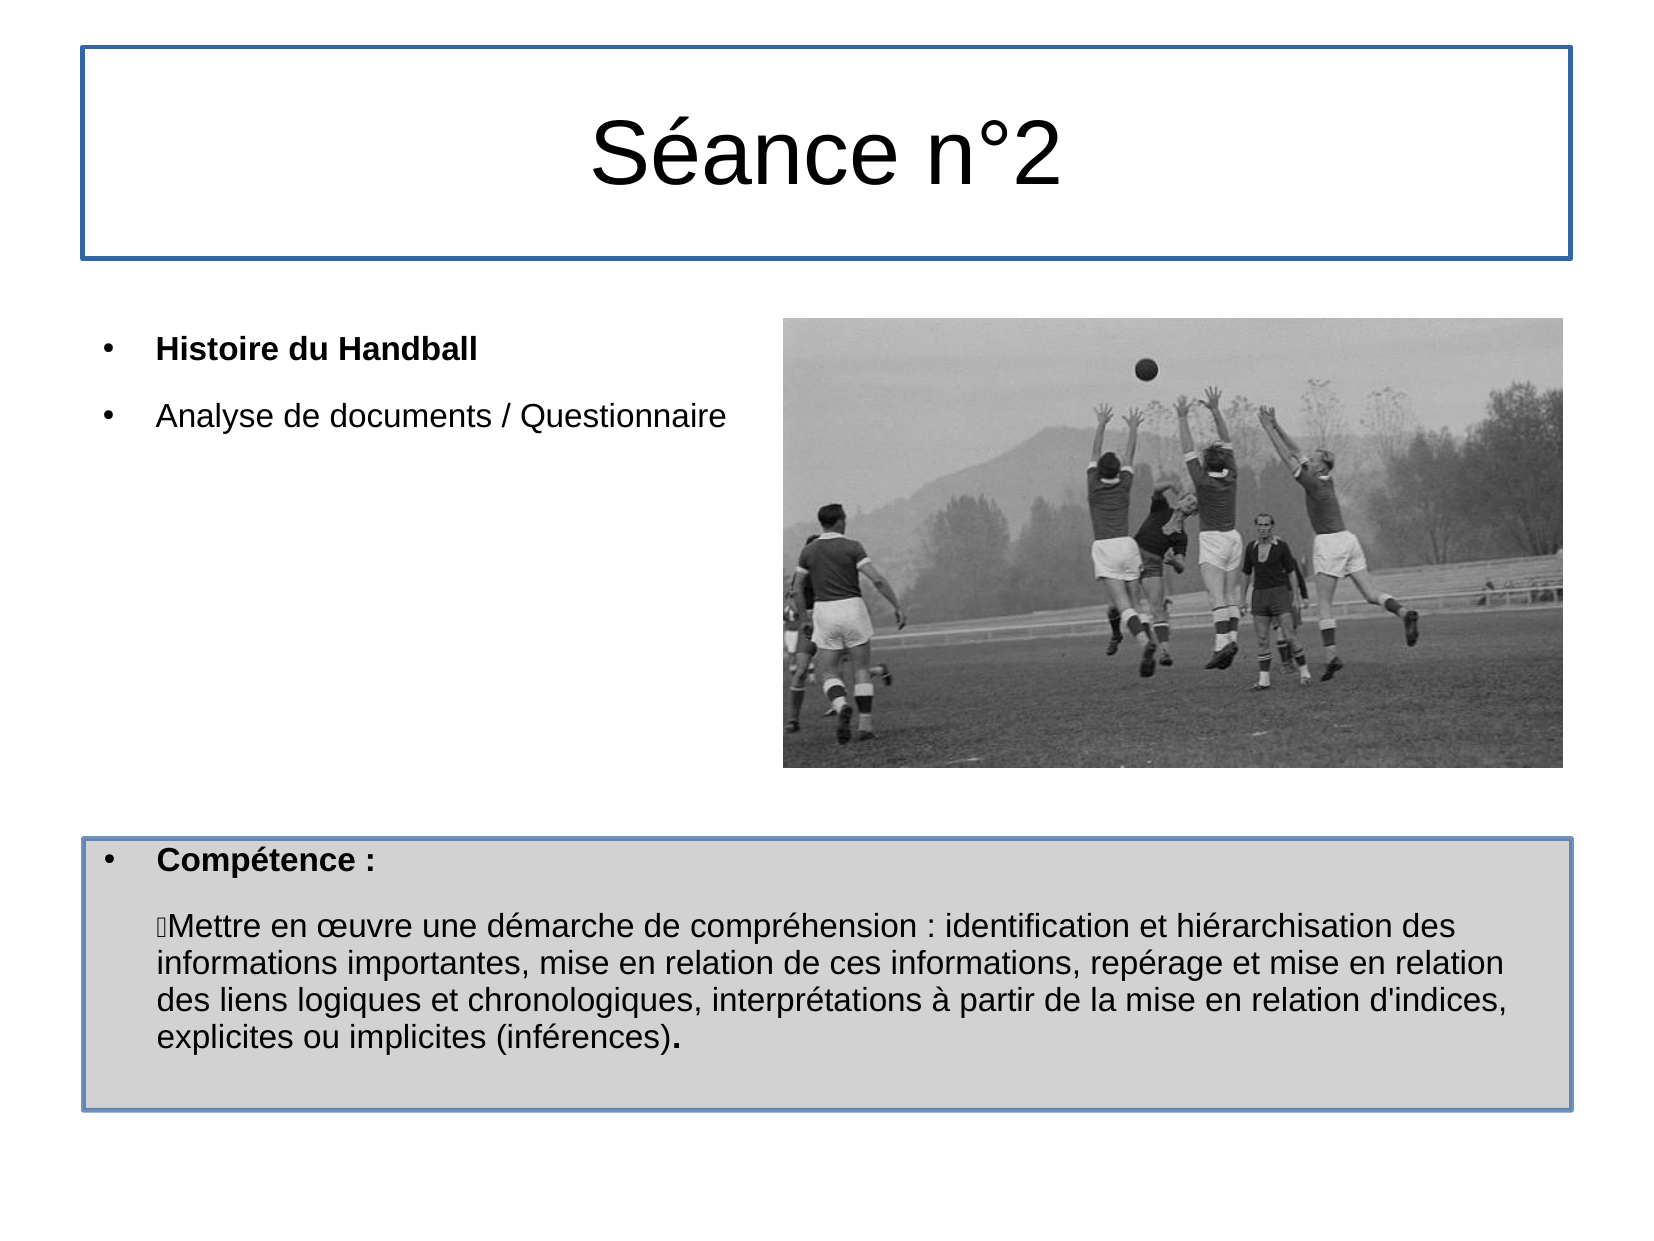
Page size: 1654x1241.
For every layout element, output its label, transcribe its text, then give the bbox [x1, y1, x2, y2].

picture [783, 318, 1563, 768]
list Compétence : Mettre en œuvre une démarche de compréhension : identification et hiérarchisation des informations importantes, mise en relation de ces informations, repérage et mise en relation des liens logiques et chronologiques, interprétations à partir de la mise en relation d'indices, explicites ou implicites (inférences). [83, 838, 1572, 1111]
list Histoire du Handball Analyse de documents / Questionnaire [84, 330, 812, 792]
title Séance n°2 [82, 47, 1571, 259]
